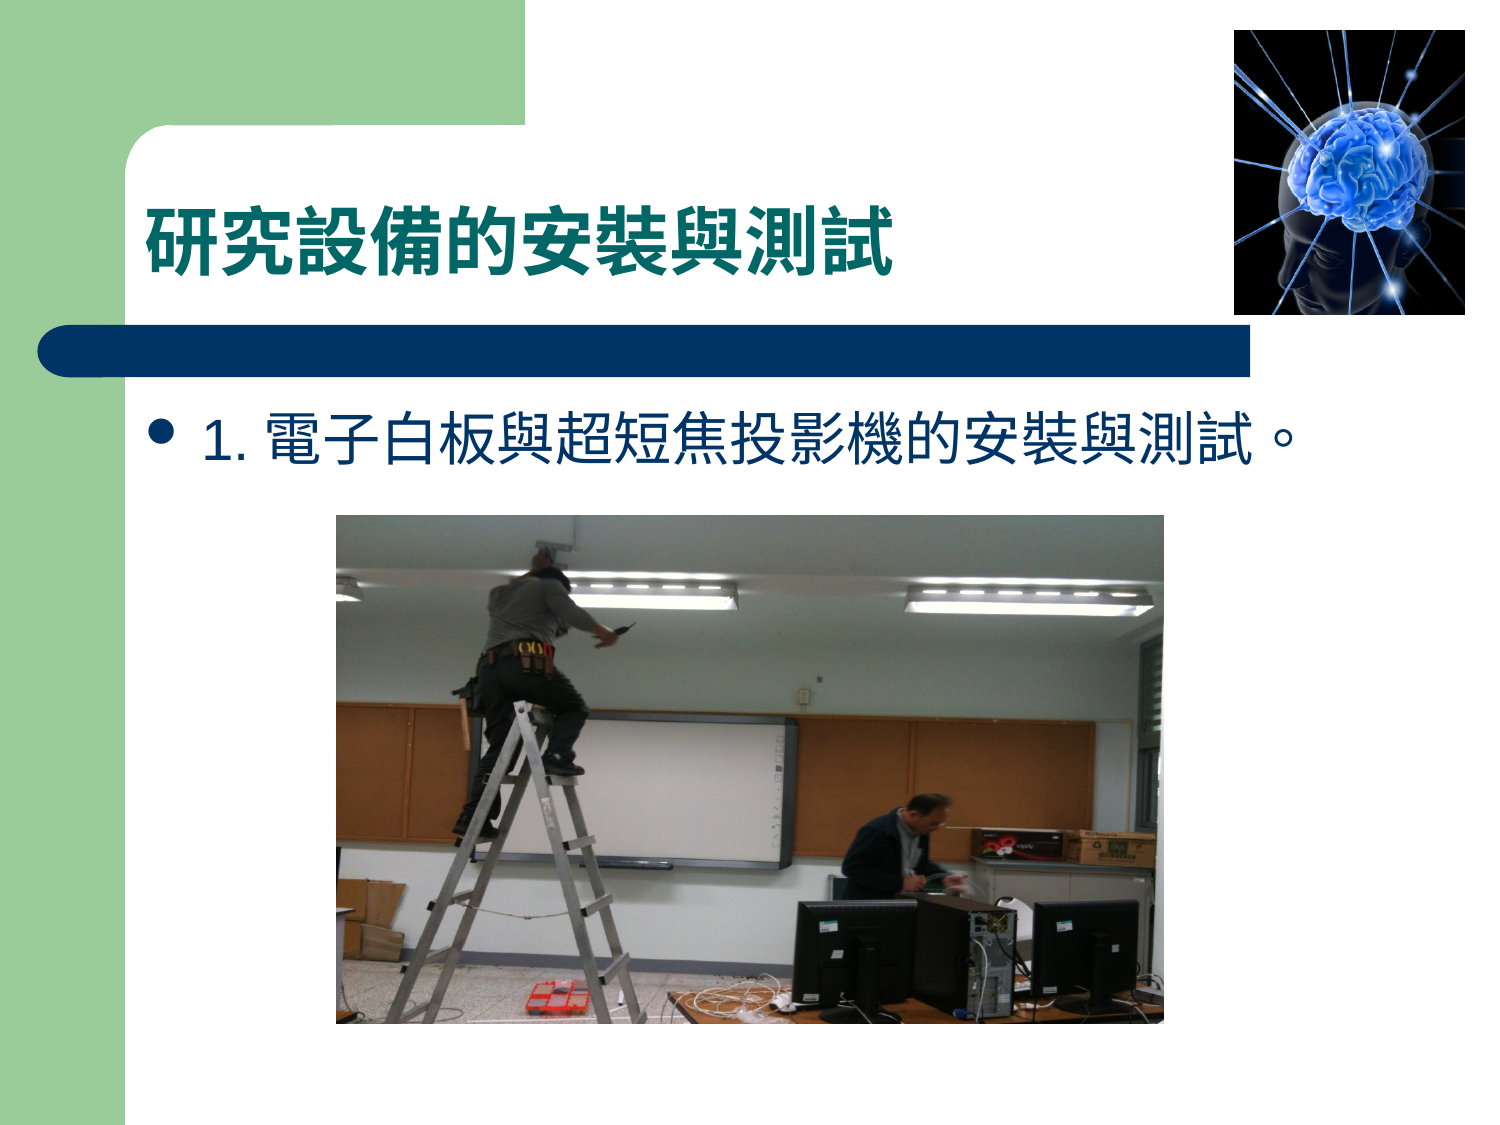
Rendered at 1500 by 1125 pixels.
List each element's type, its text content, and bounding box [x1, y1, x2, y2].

picture [336, 515, 1164, 1024]
picture [1234, 30, 1465, 315]
title 研究設備的安裝與測試 [136, 136, 1234, 301]
list 1.電子白板與超短焦投影機的安裝與測試。 [137, 387, 1400, 999]
